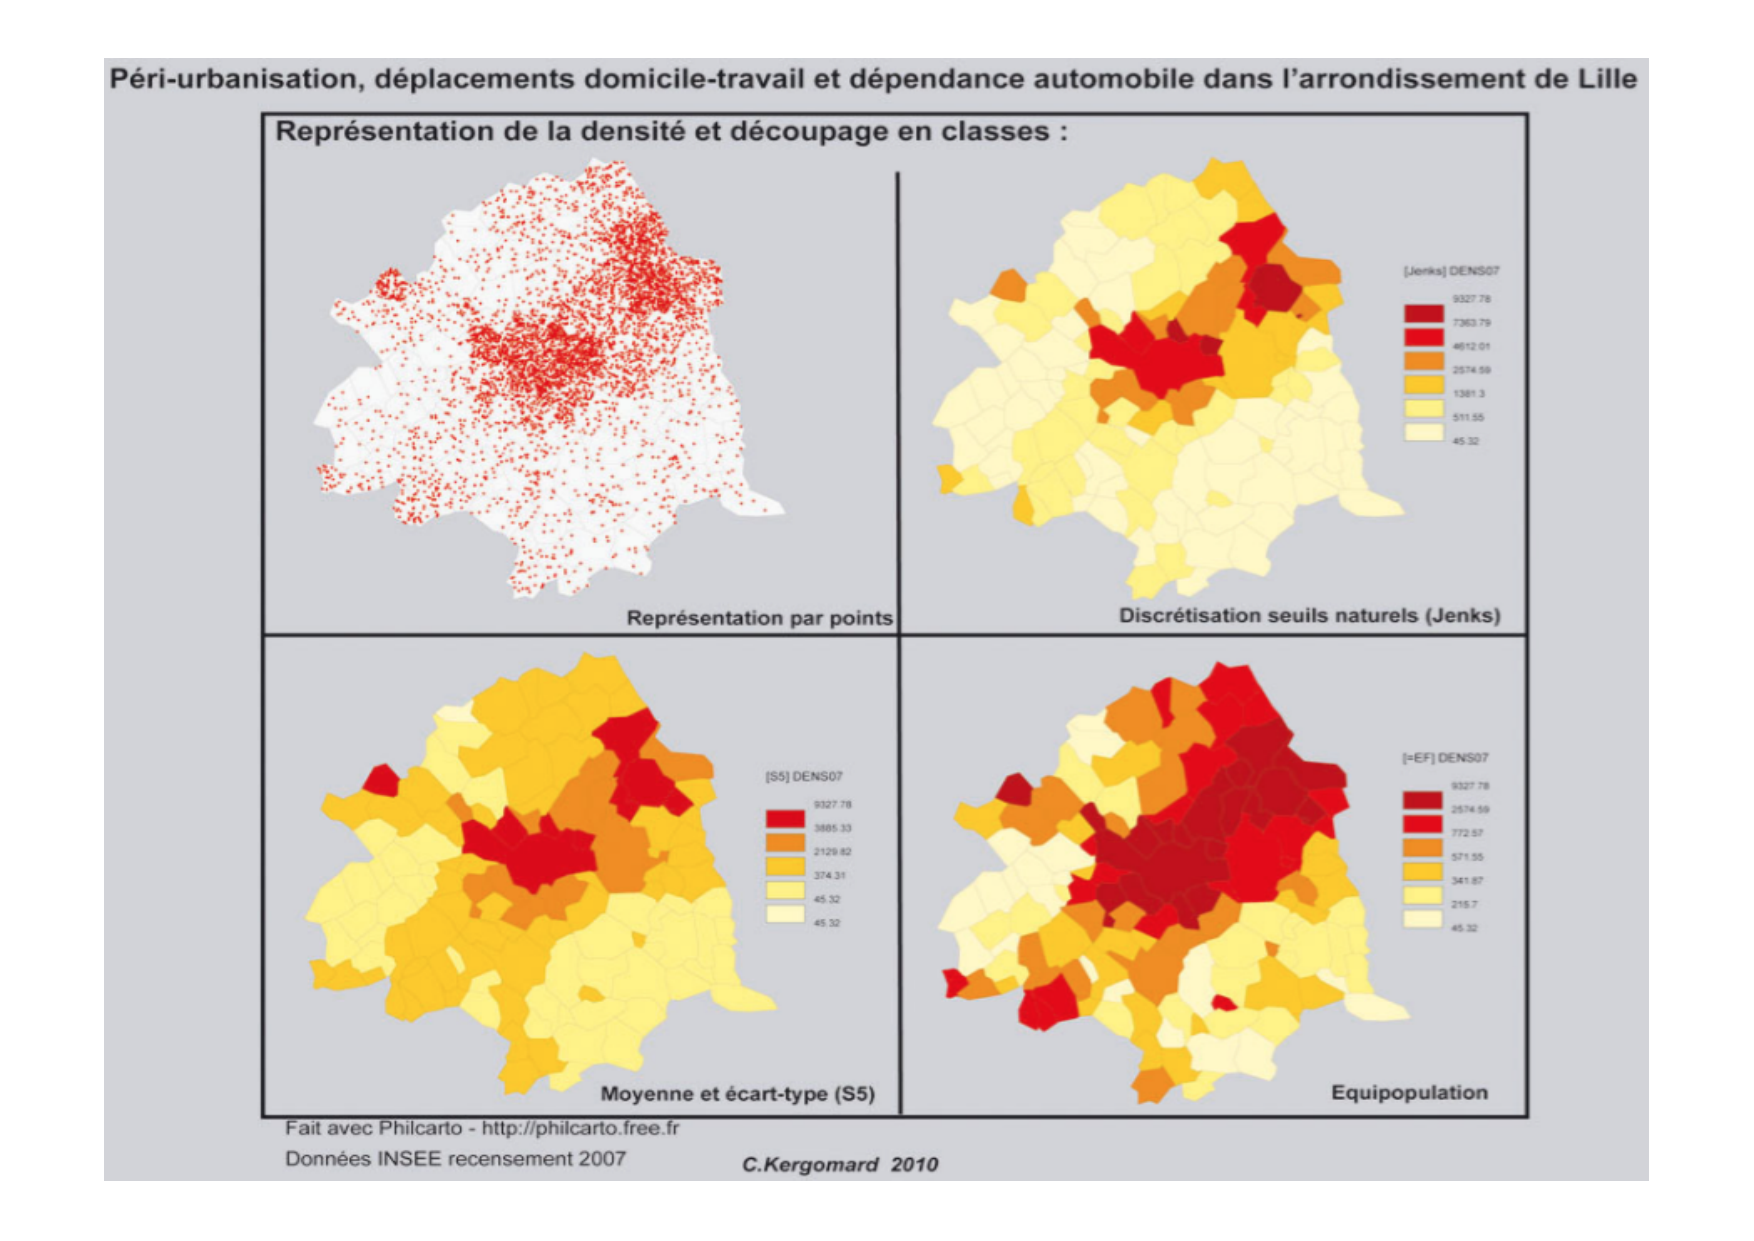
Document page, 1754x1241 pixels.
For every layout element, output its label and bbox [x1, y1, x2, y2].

picture [104, 58, 1649, 1182]
